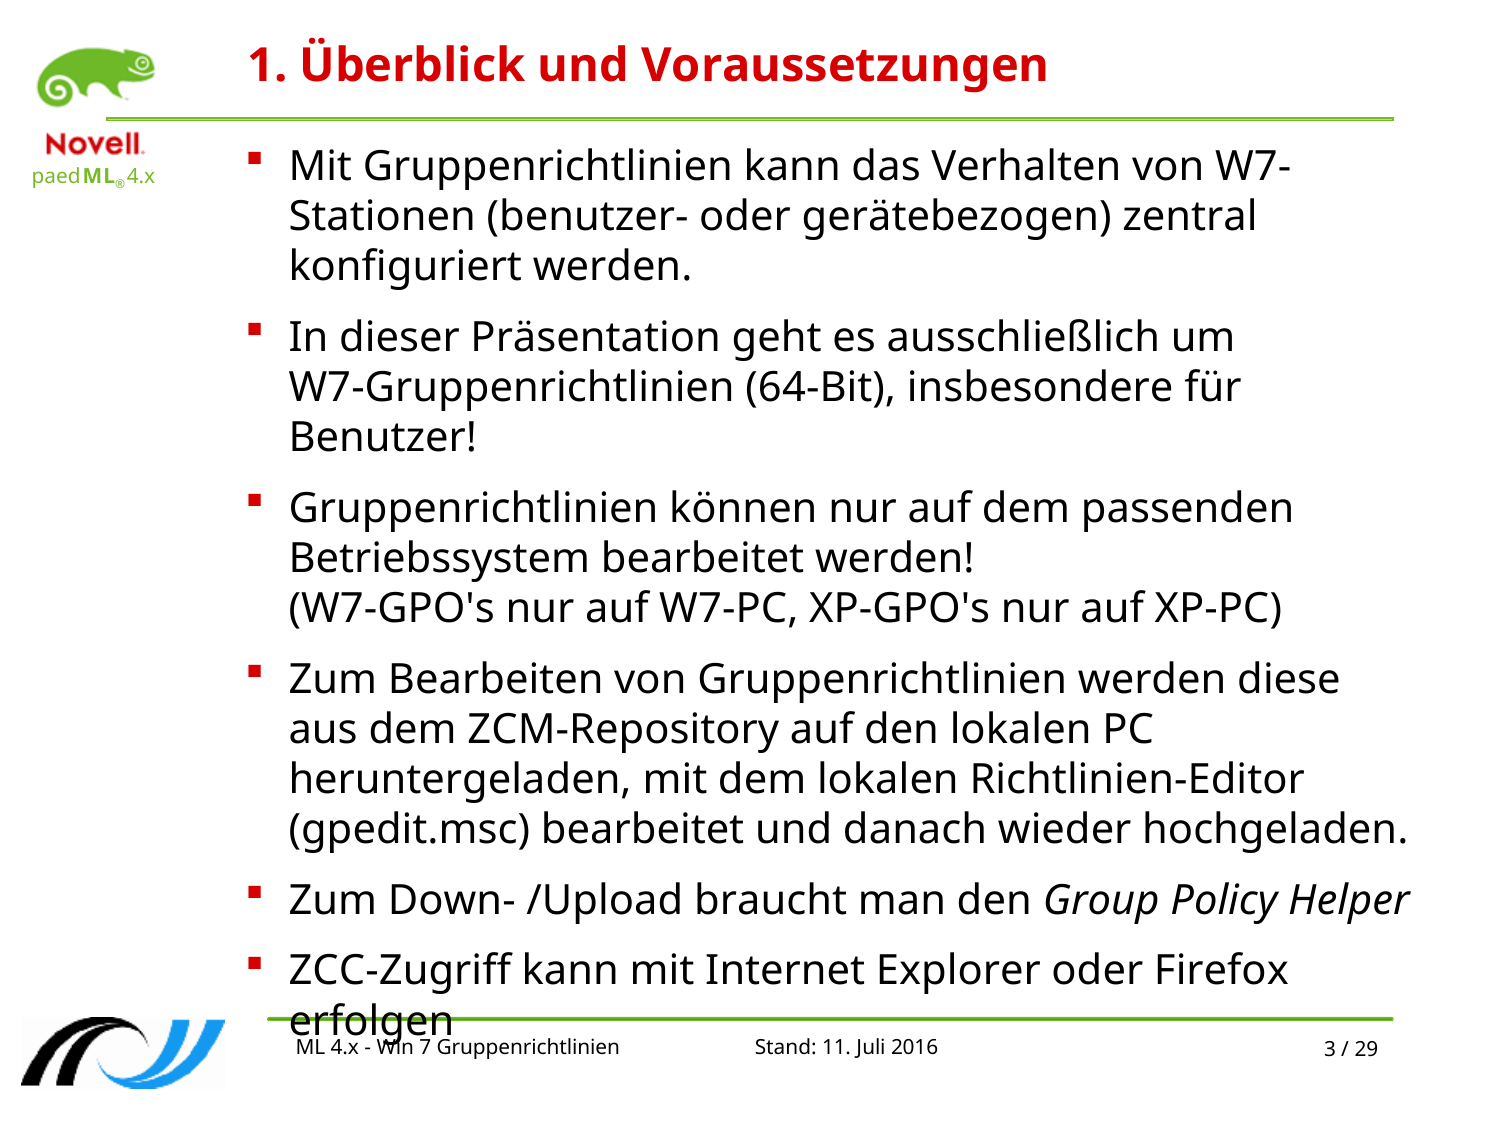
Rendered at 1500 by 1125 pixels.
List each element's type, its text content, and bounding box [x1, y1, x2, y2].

list Mit Gruppenrichtlinien kann das Verhalten von W7-Stationen (benutzer- oder gerätebezogen) zentral konfiguriert werden. In dieser Präsentation geht es ausschließlich um W7-Gruppenrichtlinien (64-Bit), insbesondere für Benutzer! Gruppenrichtlinien können nur auf dem passenden Betriebssystem bearbeitet werden! (W7-GPO's nur auf W7-PC, XP-GPO's nur auf XP-PC) Zum Bearbeiten von Gruppenrichtlinien werden diese aus dem ZCM-Repository auf den lokalen PC heruntergeladen, mit dem lokalen Richtlinien-Editor (gpedit.msc) bearbeitet und danach wieder hochgeladen. Zum Down- /Upload braucht man den Group Policy Helper ZCC-Zugriff kann mit Internet Explorer oder Firefox erfolgen [230, 131, 1430, 944]
title 1. Überblick und Voraussetzungen [232, 12, 1388, 113]
picture [21, 1017, 225, 1089]
picture [24, 32, 167, 175]
